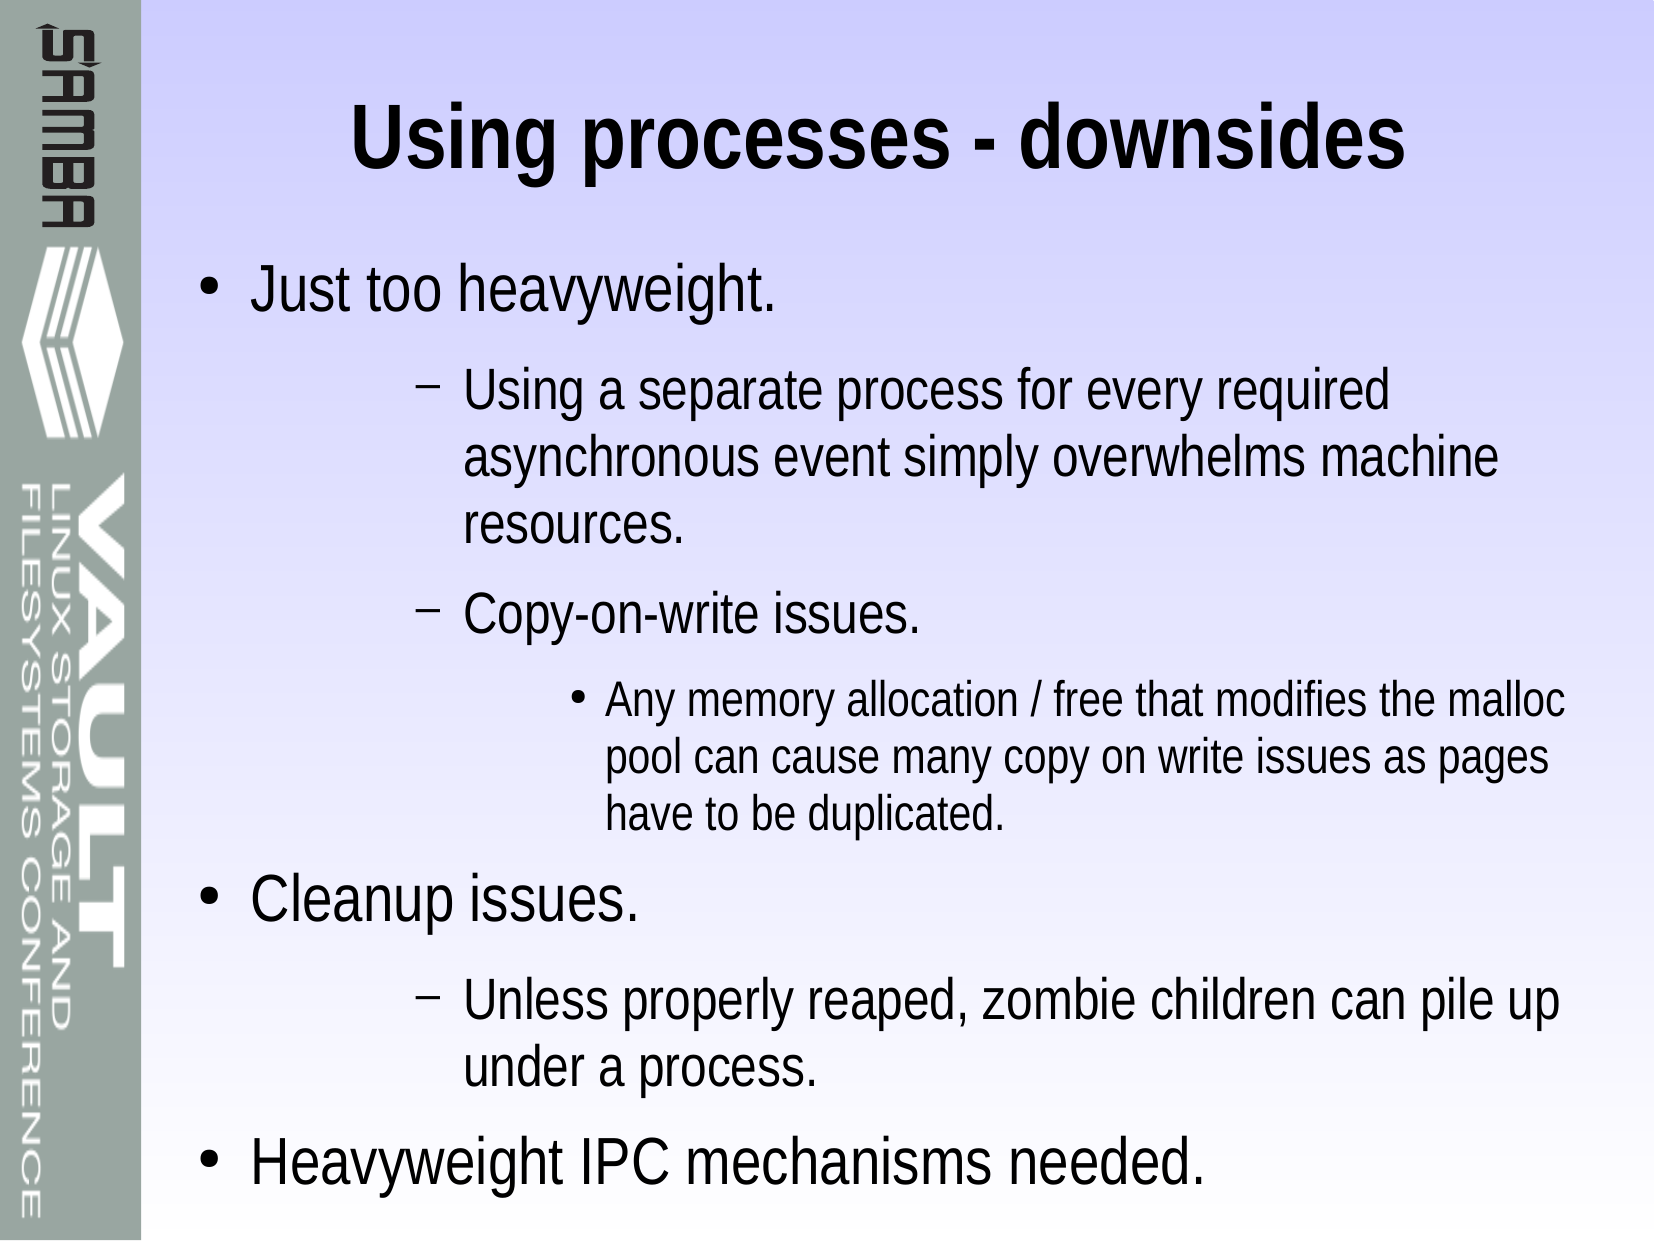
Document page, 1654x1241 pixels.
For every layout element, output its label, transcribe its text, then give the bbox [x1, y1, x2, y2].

title Using processes - downsides [173, 31, 1586, 239]
picture [0, 241, 145, 1225]
list Just too heavyweight. Using a separate process for every required asynchronous event simply overwhelms machine resources. Copy-on-write issues. Any memory allocation / free that modifies the malloc pool can cause many copy on write issues as pages have to be duplicated. Cleanup issues. Unless properly reaped, zombie children can pile up under a process. Heavyweight IPC mechanisms needed. [179, 248, 1592, 1203]
